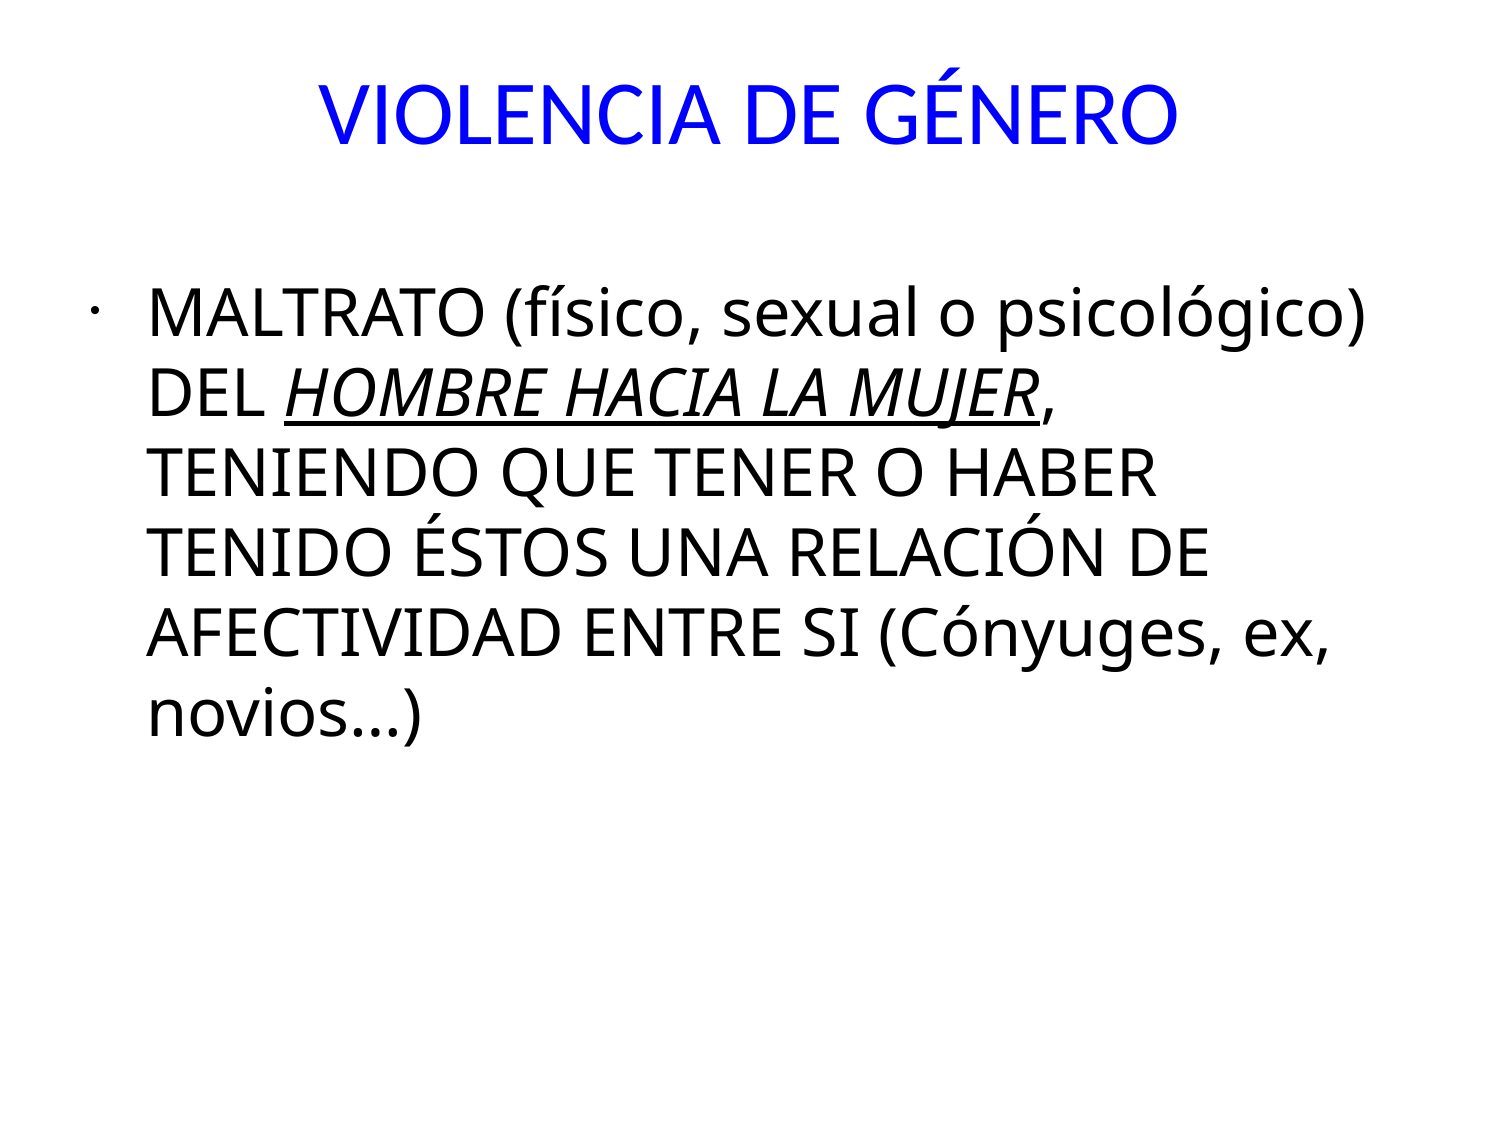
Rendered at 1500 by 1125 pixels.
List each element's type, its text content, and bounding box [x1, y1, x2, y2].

list MALTRATO (físico, sexual o psicológico) DEL HOMBRE HACIA LA MUJER, TENIENDO QUE TENER O HABER TENIDO ÉSTOS UNA RELACIÓN DE AFECTIVIDAD ENTRE SI (Cónyuges, ex, novios…) [75, 262, 1425, 1005]
title VIOLENCIA DE GÉNERO [75, 45, 1425, 233]
